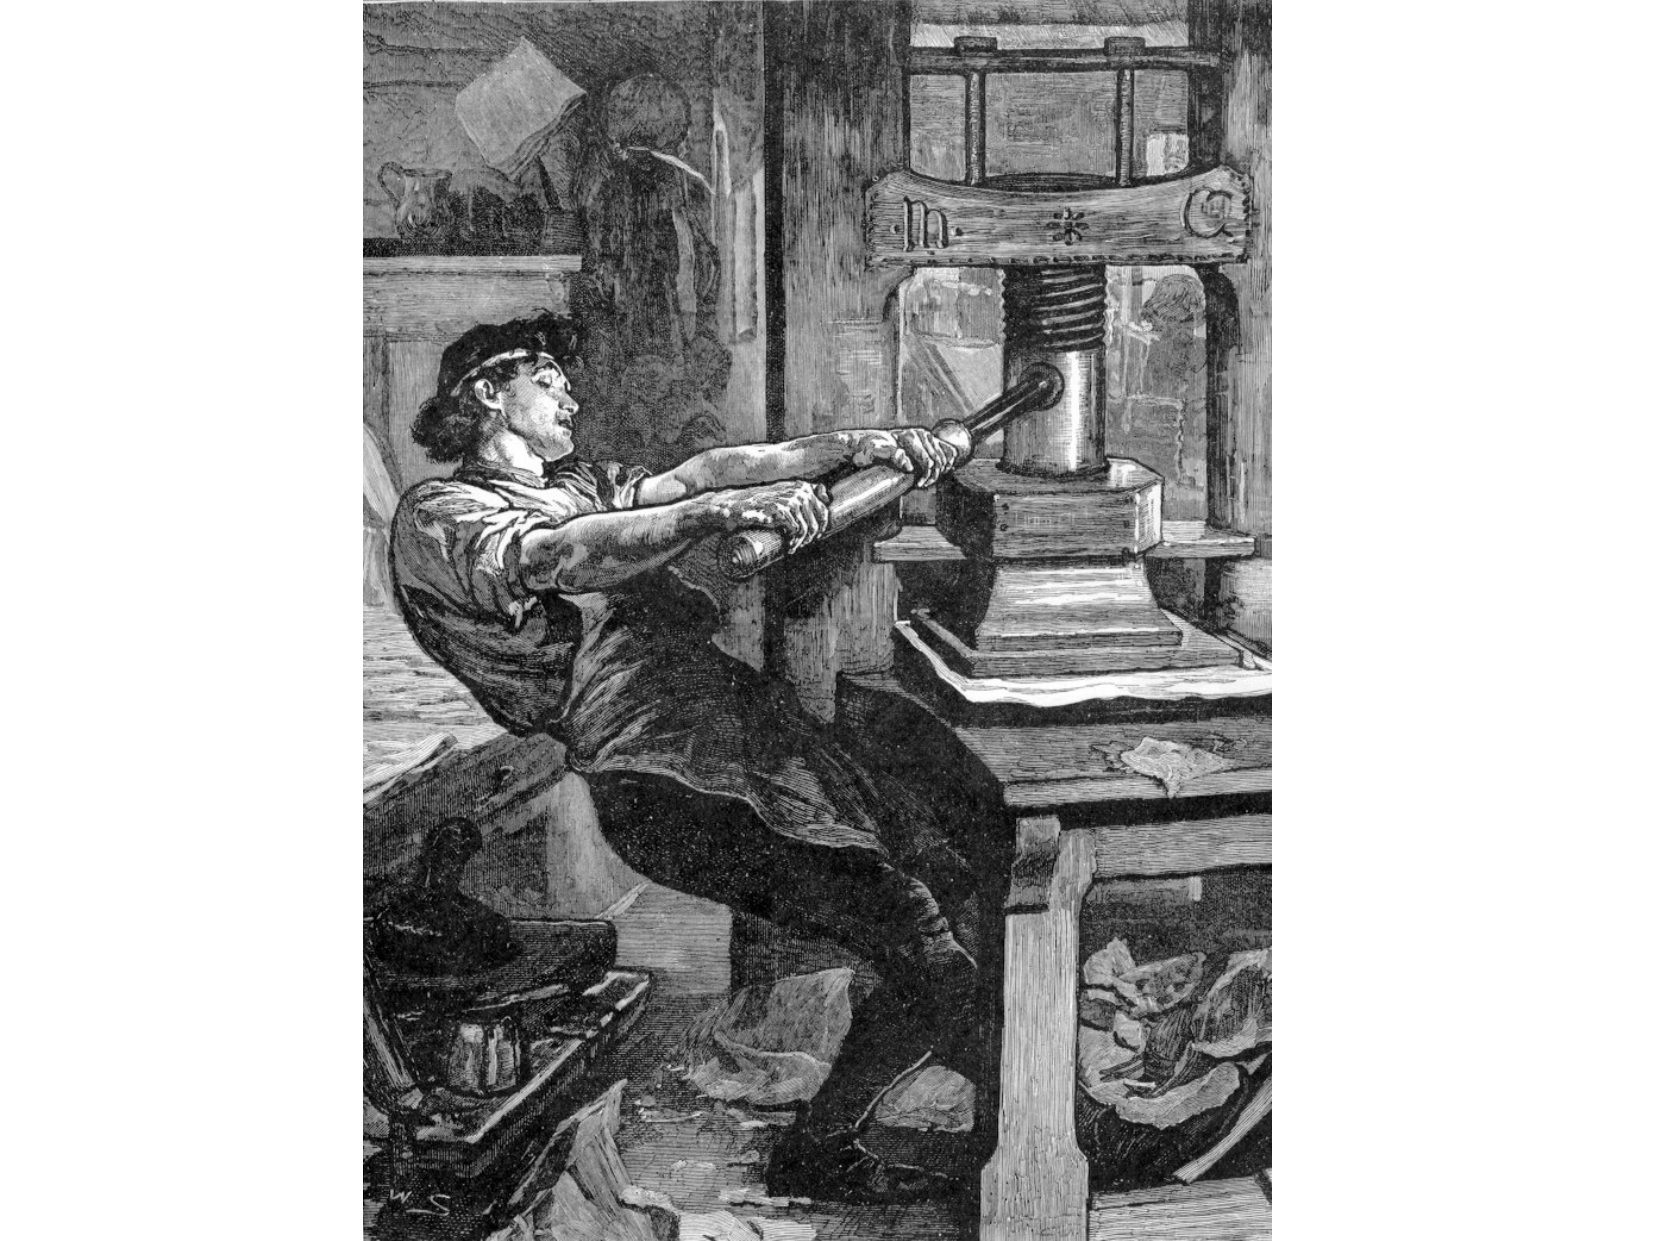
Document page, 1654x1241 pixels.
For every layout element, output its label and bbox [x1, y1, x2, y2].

picture [363, 0, 1272, 1241]
